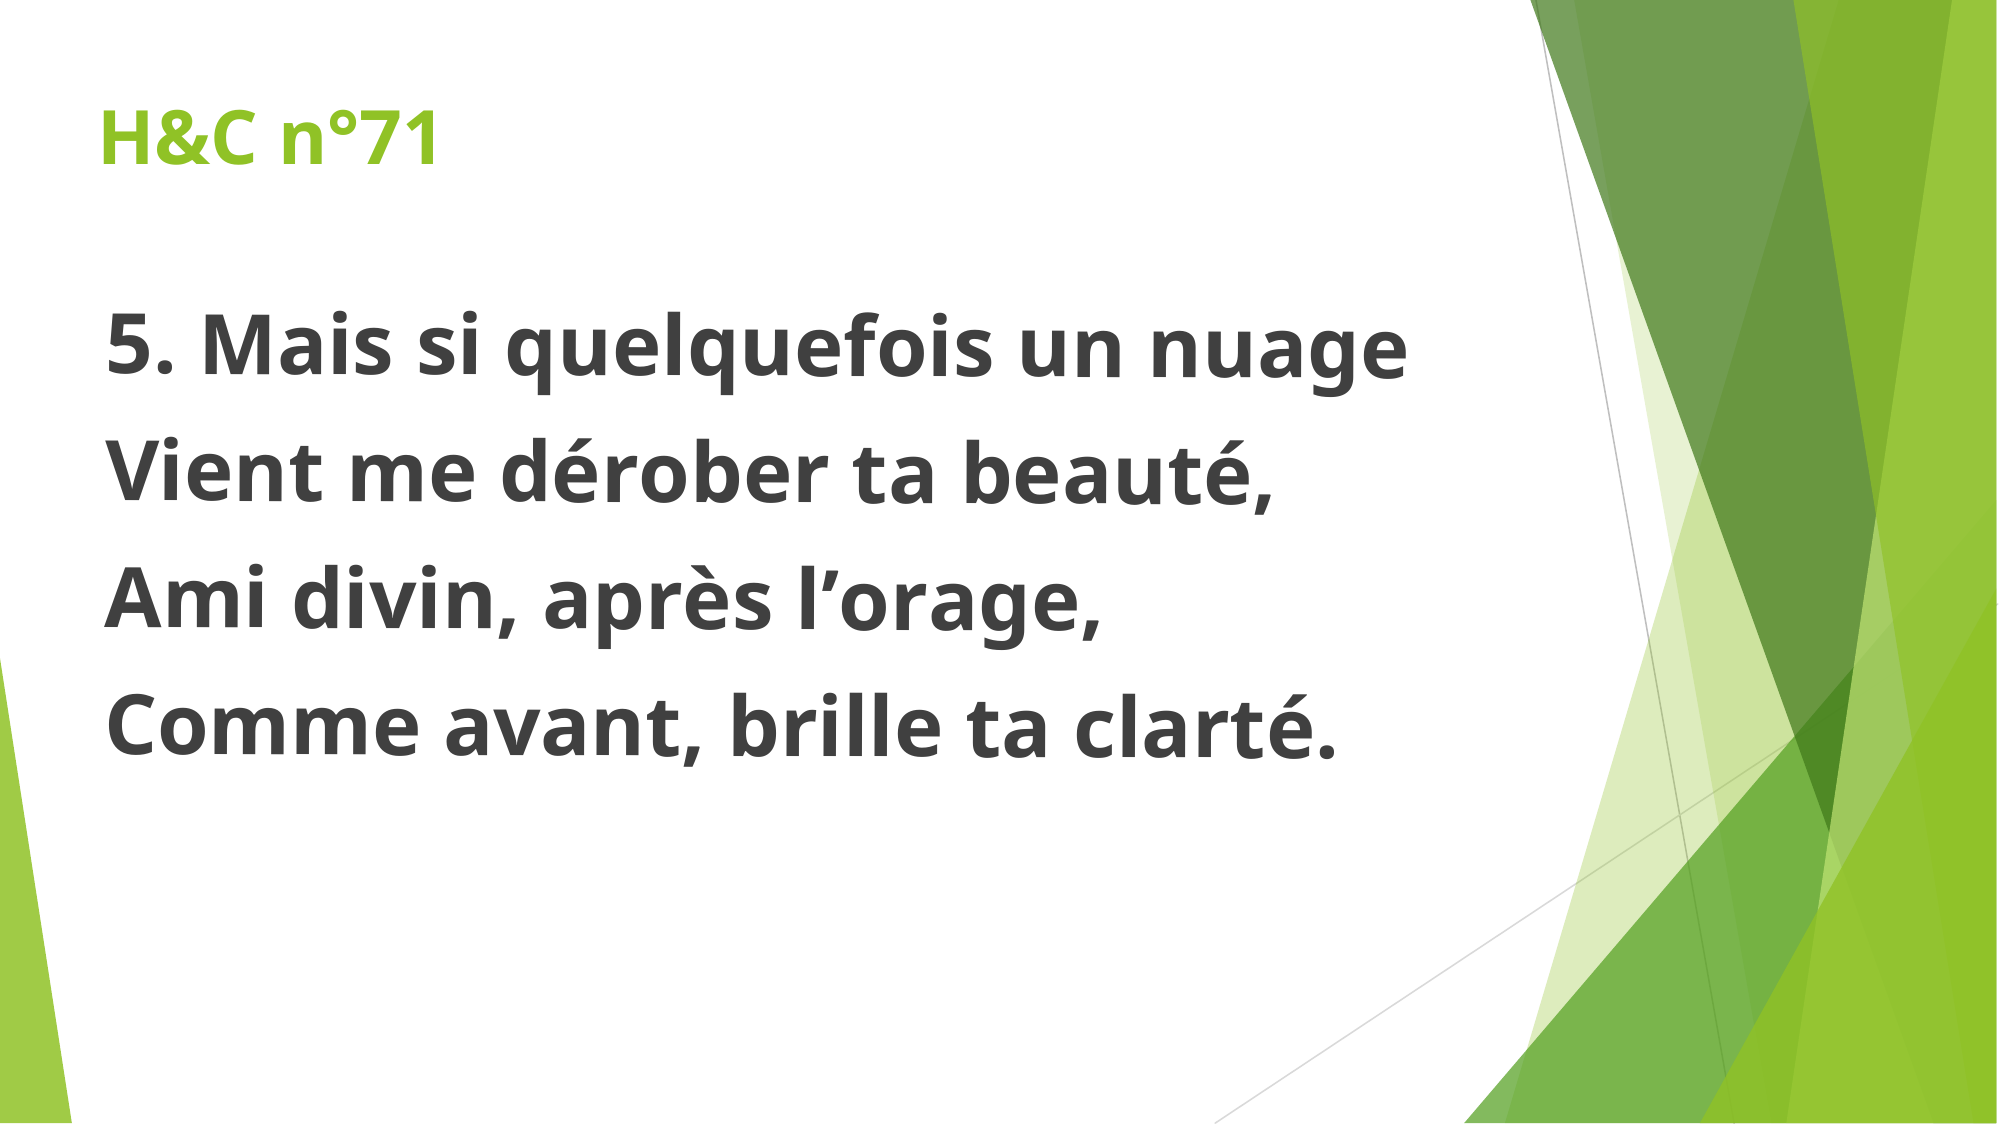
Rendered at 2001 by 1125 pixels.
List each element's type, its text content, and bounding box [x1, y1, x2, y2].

text_box 5. Mais si quelquefois un nuage Vient me dérober ta beauté, Ami divin, après l’orage, Comme avant, brille ta clarté. [88, 267, 1958, 1086]
text_box H&C n°71 [82, 82, 496, 189]
